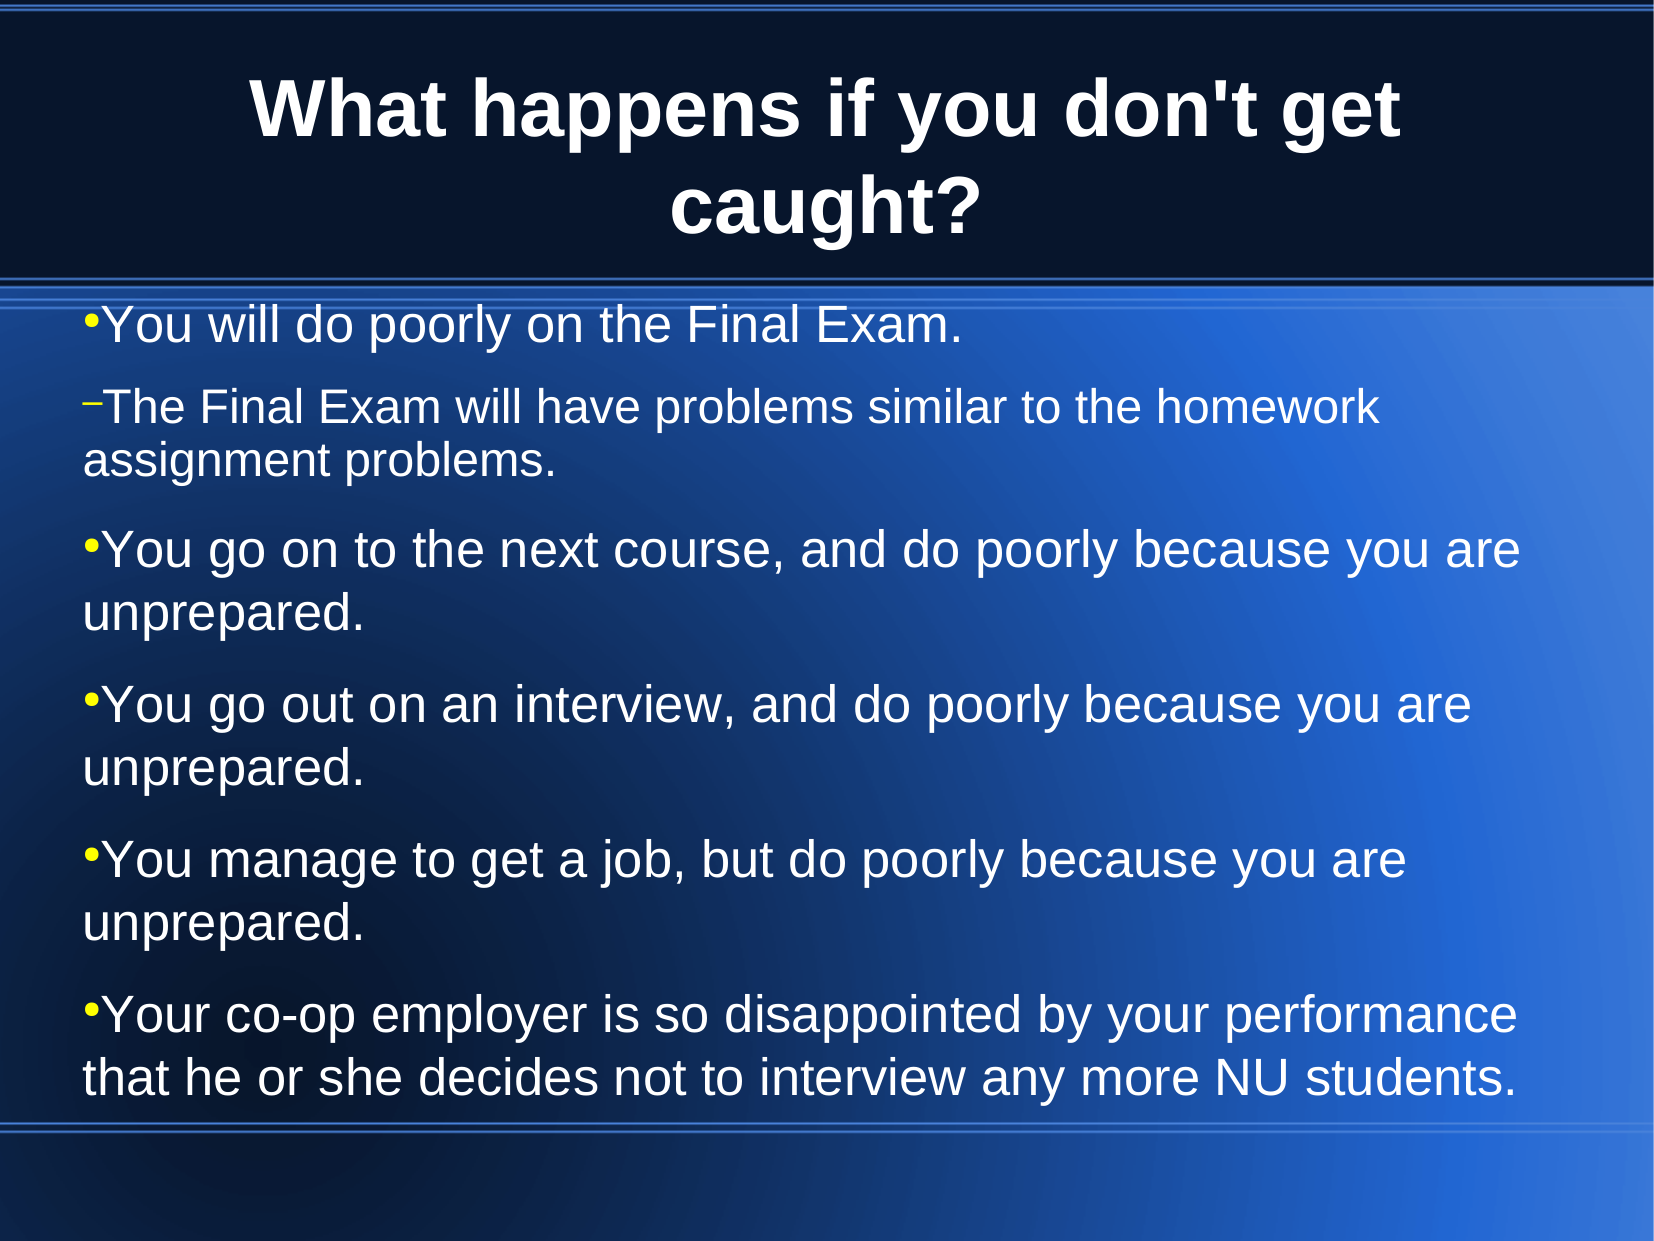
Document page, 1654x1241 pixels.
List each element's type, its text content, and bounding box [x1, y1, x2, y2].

list You will do poorly on the Final Exam. The Final Exam will have problems similar to the homework assignment problems. You go on to the next course, and do poorly because you are unprepared. You go out on an interview, and do poorly because you are unprepared. You manage to get a job, but do poorly because you are unprepared. Your co-op employer is so disappointed by your performance that he or she decides not to interview any more NU students. [82, 290, 1538, 1149]
title What happens if you don't get caught? [82, 49, 1571, 257]
